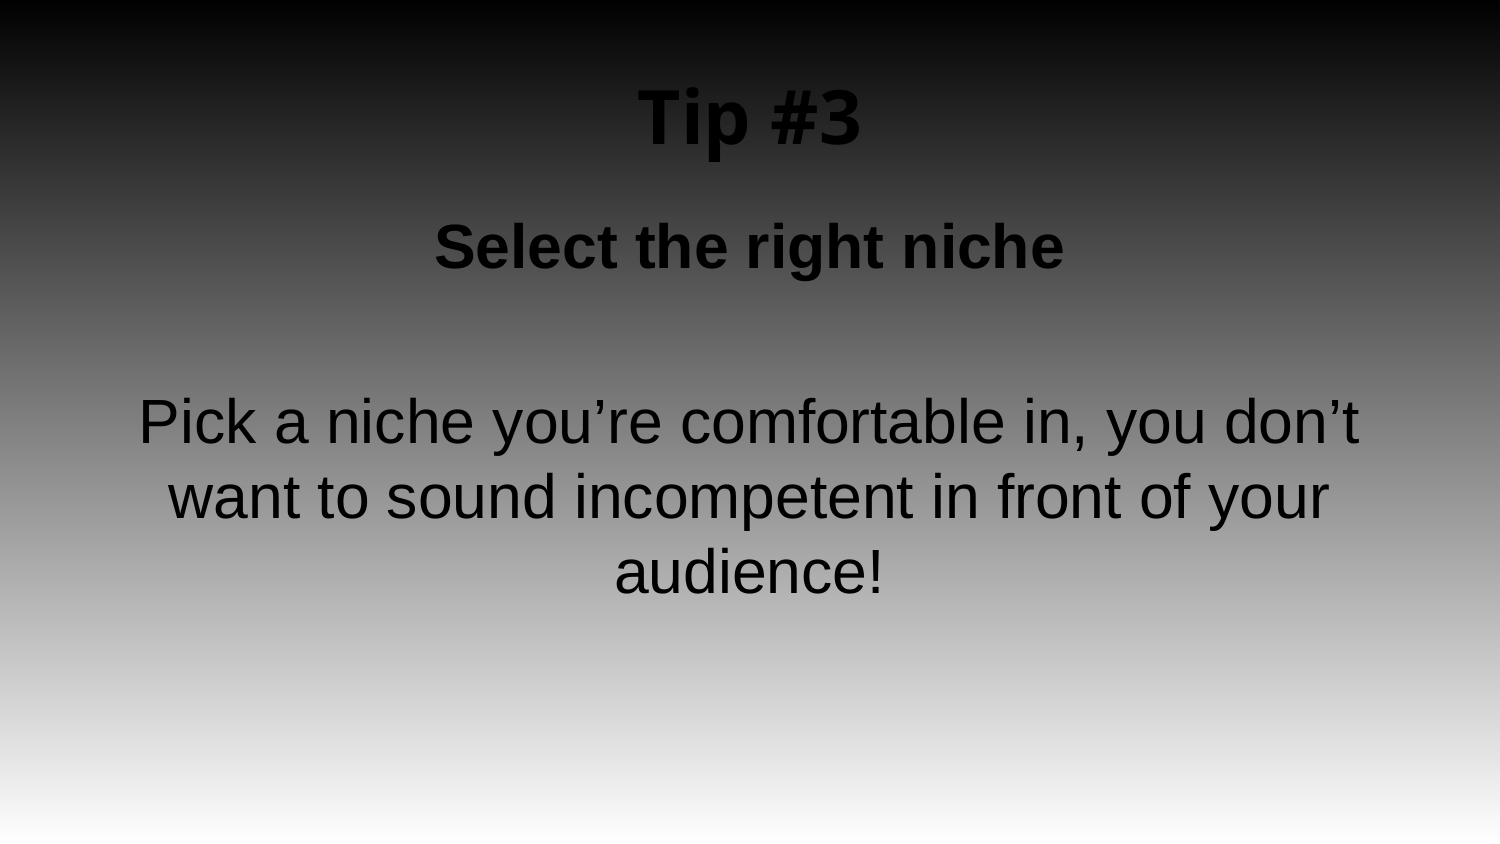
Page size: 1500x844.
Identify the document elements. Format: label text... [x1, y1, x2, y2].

list Select the right niche Pick a niche you’re comfortable in, you don’t want to sound incompetent in front of your audience! [75, 191, 1425, 803]
title Tip #3 [75, 33, 1425, 175]
